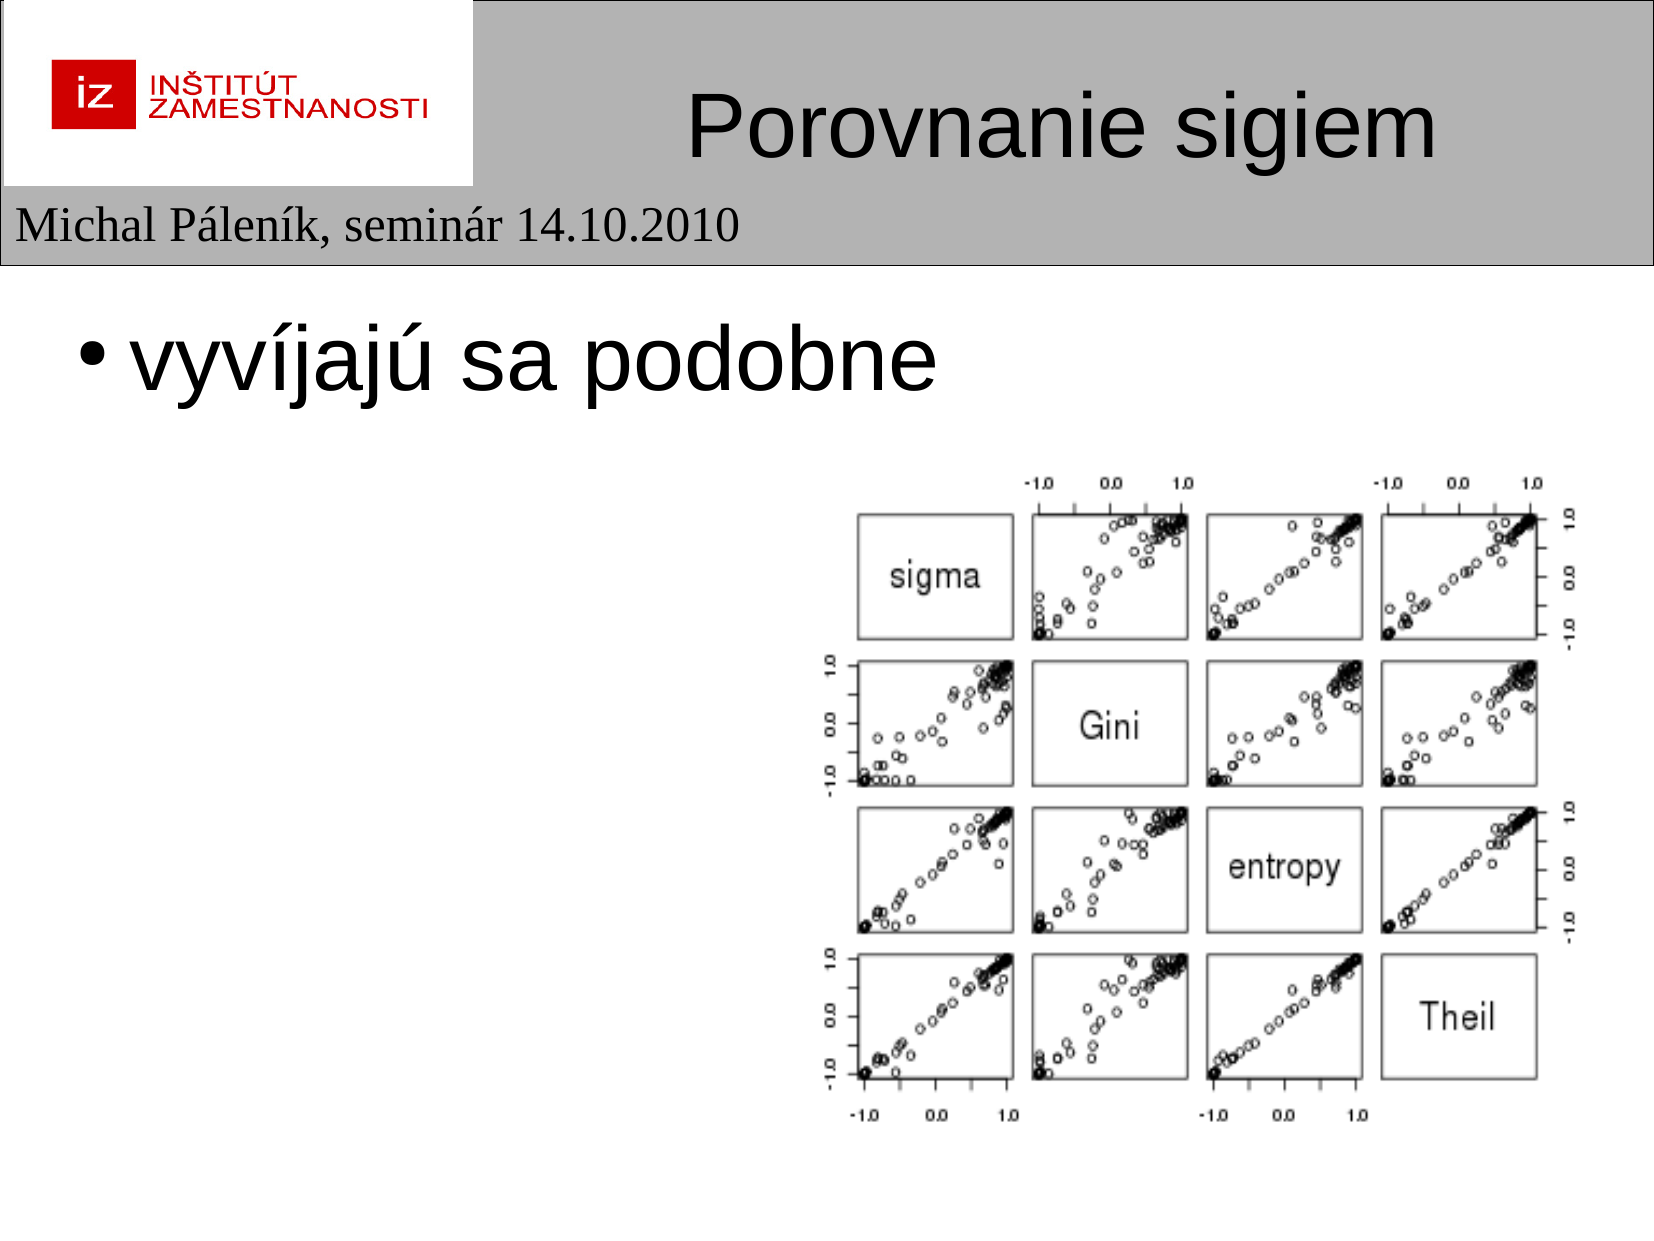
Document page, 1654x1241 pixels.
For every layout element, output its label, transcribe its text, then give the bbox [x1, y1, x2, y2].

picture [767, 413, 1629, 1182]
picture [4, 0, 473, 186]
title Porovnanie sigiem [561, 37, 1565, 229]
list vyvíjajú sa podobne [59, 324, 1625, 1167]
